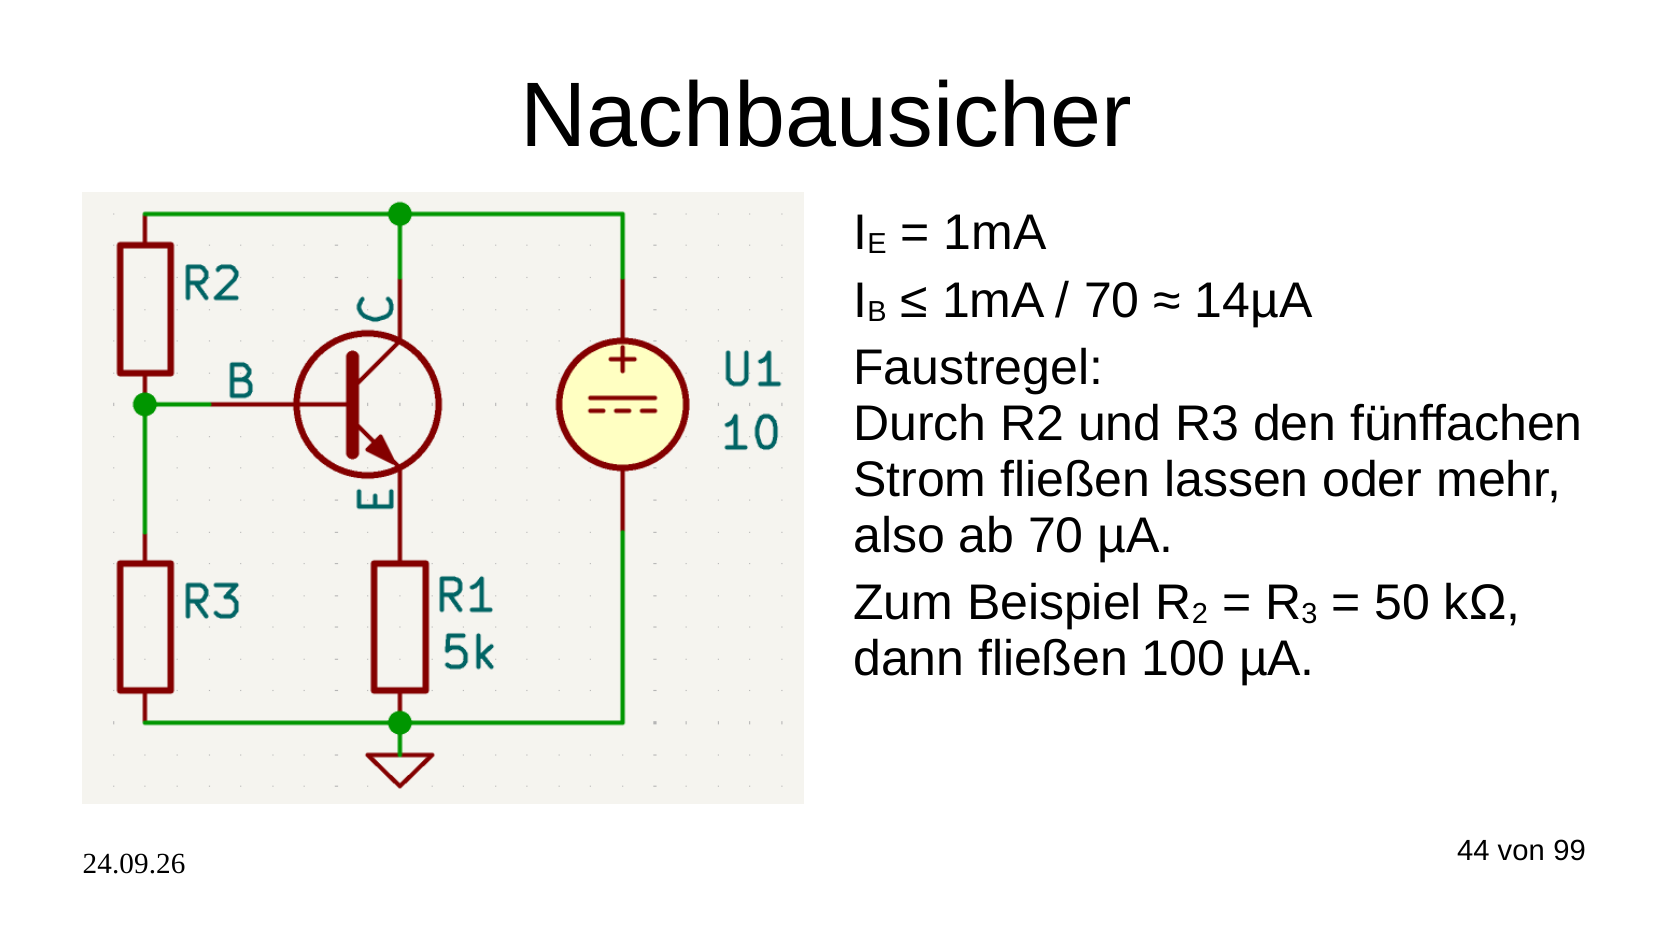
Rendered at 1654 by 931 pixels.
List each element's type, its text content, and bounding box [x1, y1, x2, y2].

text_box IE = 1mA IB ≤ 1mA / 70 ≈ 14µA Faustregel: Durch R2 und R3 den fünffachen Strom fließen lassen oder mehr, also ab 70 µA. Zum Beispiel R2 = R3 = 50 kΩ, dann fließen 100 µA. [838, 197, 1622, 694]
title Nachbausicher [82, 37, 1571, 193]
picture [82, 192, 804, 804]
